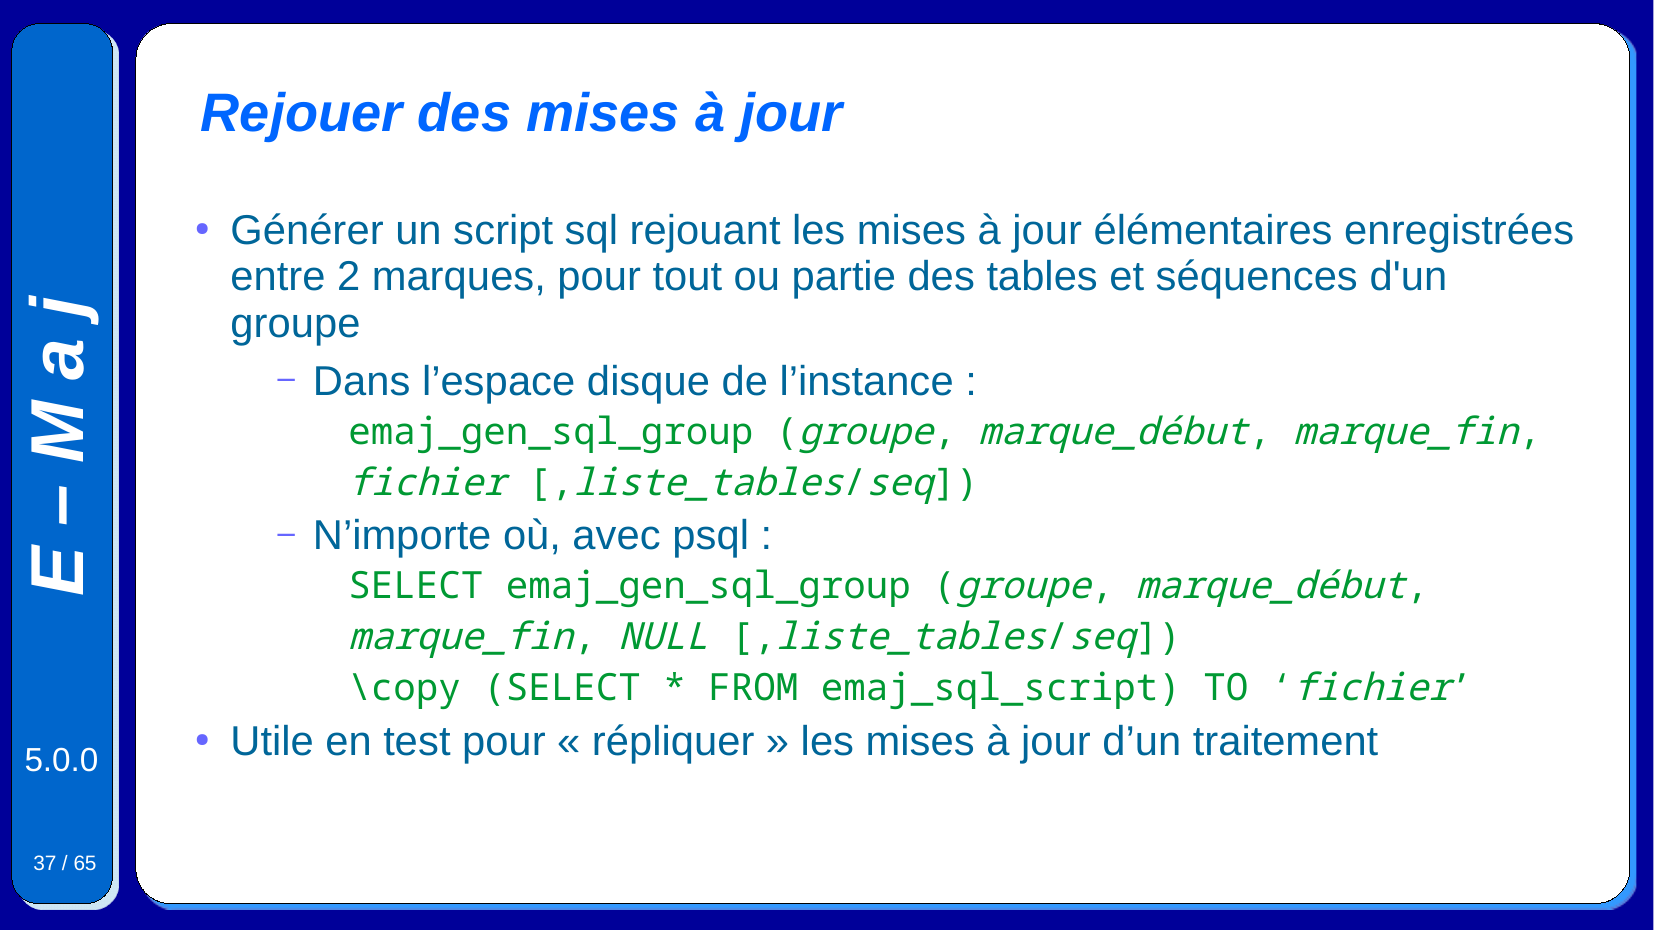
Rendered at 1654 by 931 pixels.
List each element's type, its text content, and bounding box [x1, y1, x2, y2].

title Rejouer des mises à jour [200, 34, 1575, 191]
list Générer un script sql rejouant les mises à jour élémentaires enregistrées entre 2 marques, pour tout ou partie des tables et séquences d'un groupe Dans l’espace disque de l’instance : emaj_gen_sql_group (groupe, marque_début, marque_fin, fichier [,liste_tables/seq]) N’importe où, avec psql : SELECT emaj_gen_sql_group (groupe, marque_début, marque_fin, NULL [,liste_tables/seq]) \copy (SELECT * FROM emaj_sql_script) TO ‘fichier’ Utile en test pour « répliquer » les mises à jour d’un traitement [177, 206, 1587, 881]
